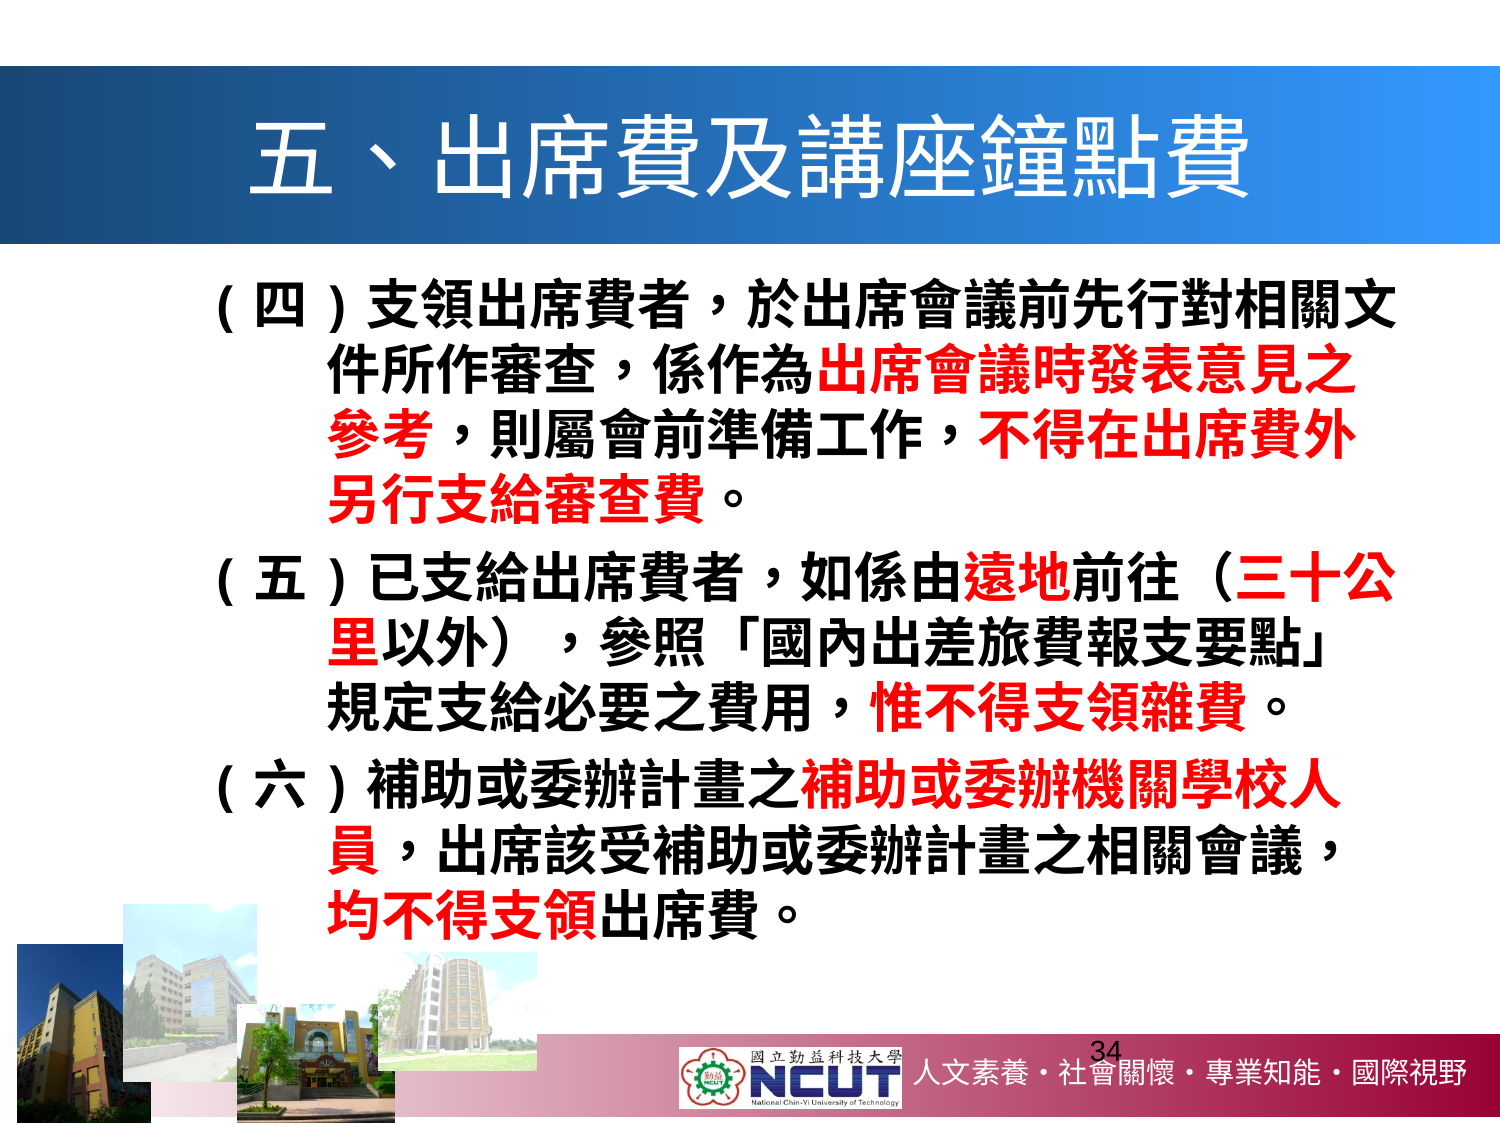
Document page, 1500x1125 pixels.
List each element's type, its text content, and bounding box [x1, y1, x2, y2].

text_box [1074, 1024, 1426, 1103]
title 五、出席費及講座鐘點費 [0, 66, 1500, 244]
list (四)支領出席費者，於出席會議前先行對相關文件所作審查，係作為出席會議時發表意見之參考，則屬會前準備工作，不得在出席費外另行支給審查費。 (五)已支給出席費者，如係由遠地前往（三十公里以外），參照「國內出差旅費報支要點」規定支給必要之費用，惟不得支領雜費。 (六)補助或委辦計畫之補助或委辦機關學校人員，出席該受補助或委辦計畫之相關會議，均不得支領出席費。 [75, 262, 1426, 1005]
